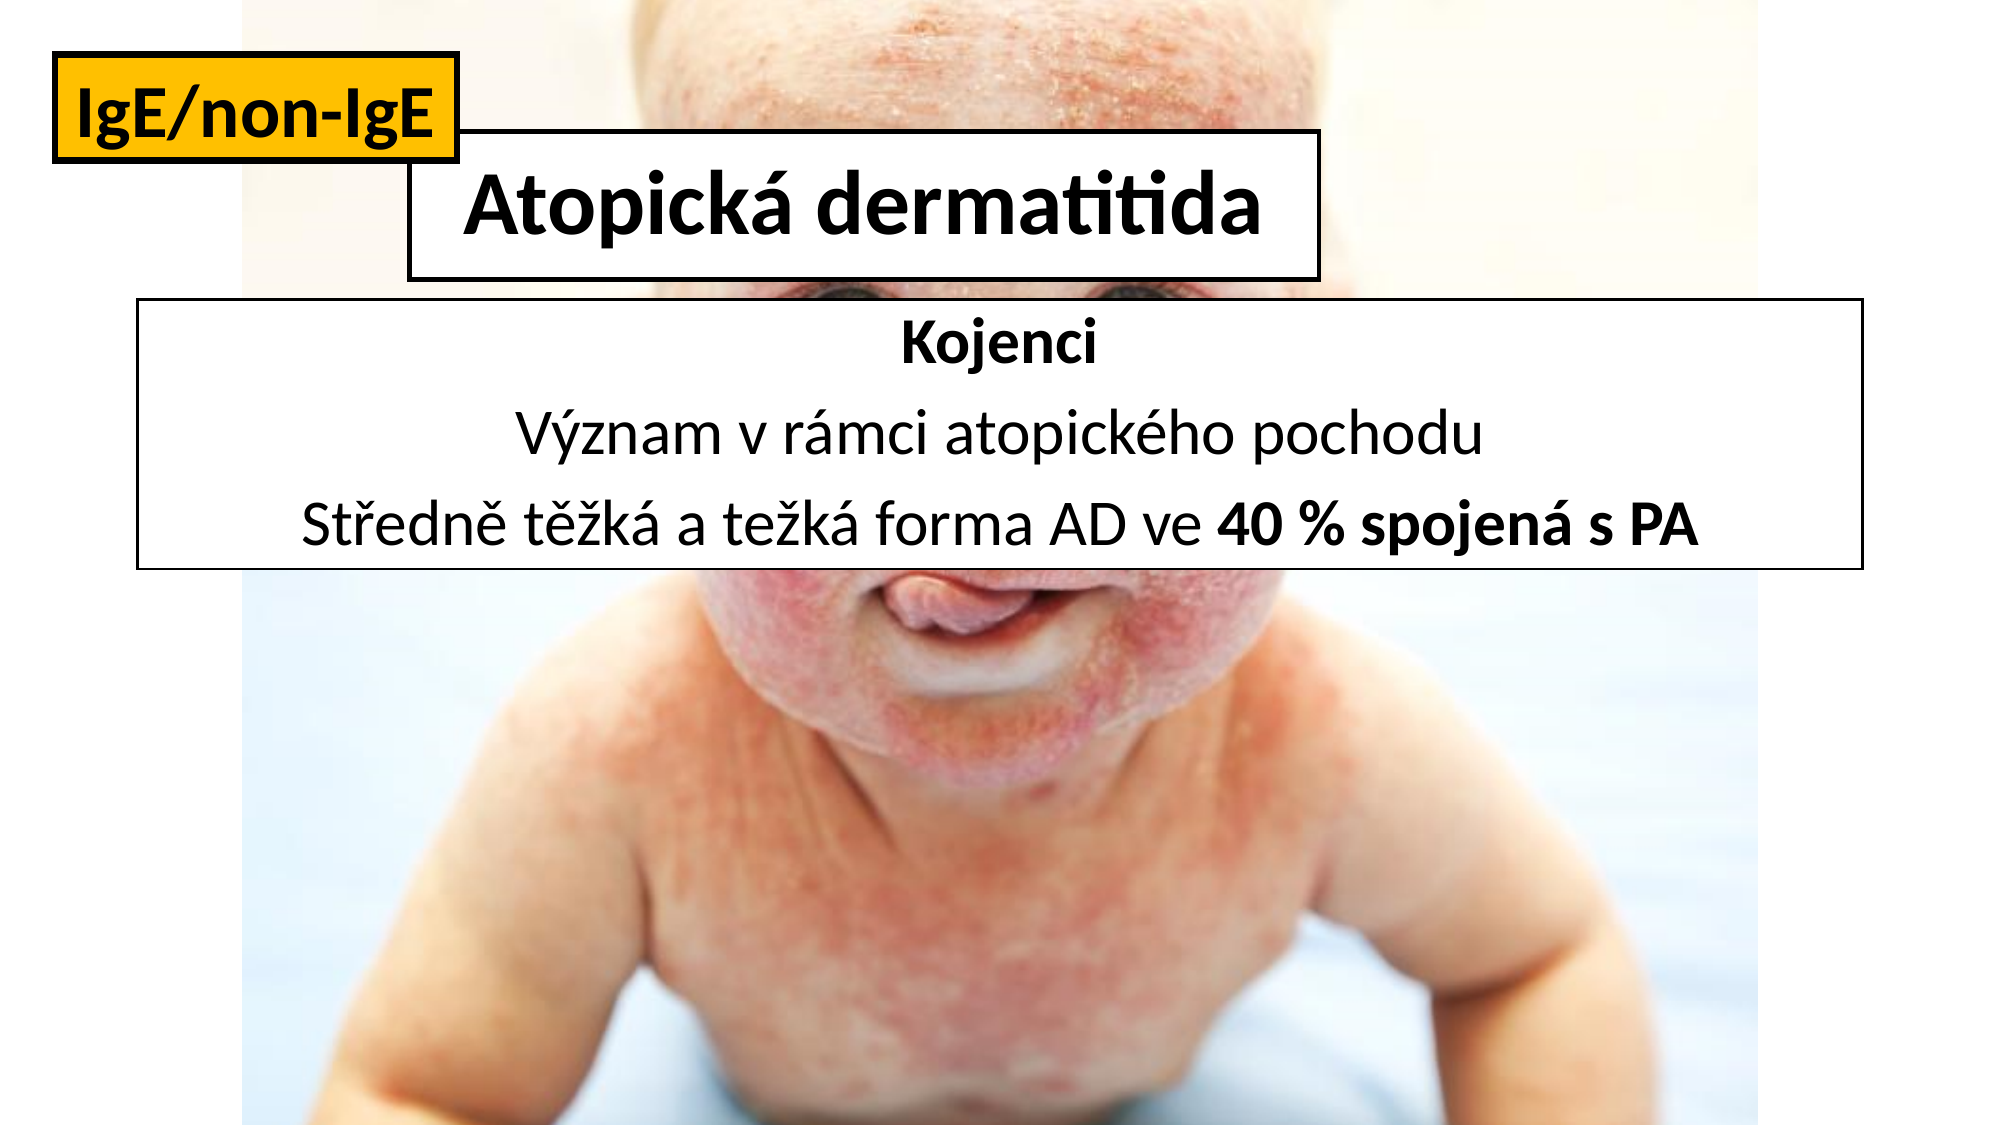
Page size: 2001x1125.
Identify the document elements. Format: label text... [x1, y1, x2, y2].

picture [242, 570, 1758, 1125]
list Kojenci Význam v rámci atopického pochodu Středně těžká a težká forma AD ve 40 % spojená s PA [137, 299, 1863, 569]
picture [242, 0, 1758, 298]
text_box Atopická dermatitida [409, 131, 1319, 280]
text_box IgE/non-IgE [55, 54, 457, 161]
